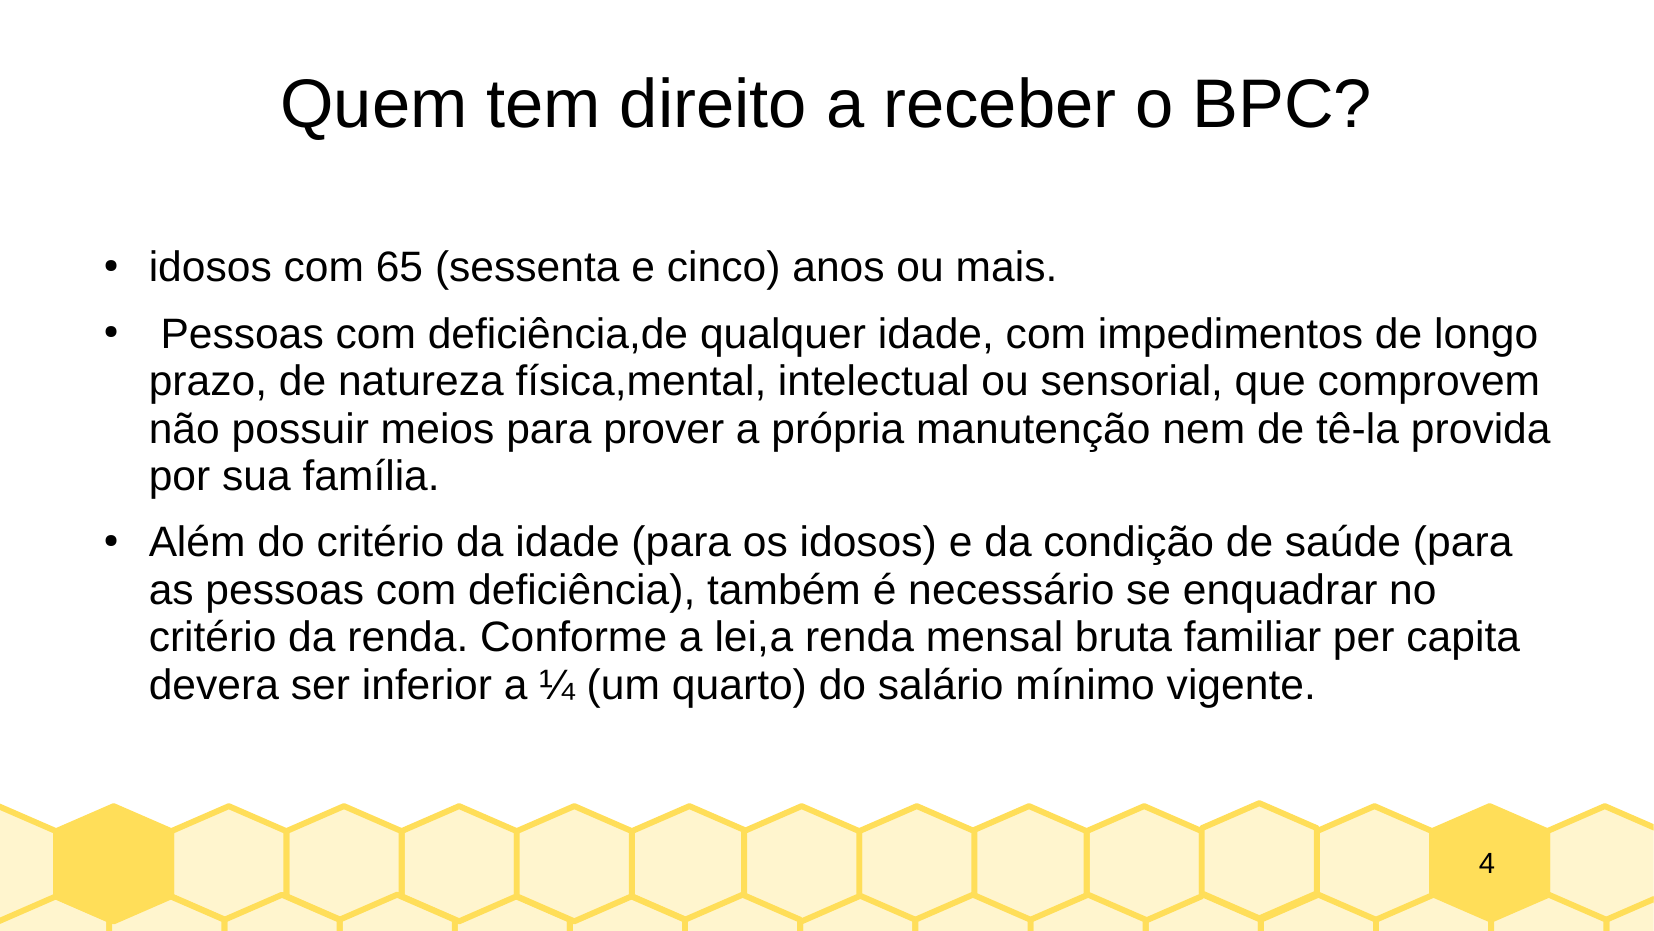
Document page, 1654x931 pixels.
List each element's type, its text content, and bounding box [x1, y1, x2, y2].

title Quem tem direito a receber o BPC? [88, 29, 1565, 177]
list idosos com 65 (sessenta e cinco) anos ou mais. Pessoas com deficiência,de qualquer idade, com impedimentos de longo prazo, de natureza física,mental, intelectual ou sensorial, que comprovem não possuir meios para prover a própria manutenção nem de tê-la provida por sua família. Além do critério da idade (para os idosos) e da condição de saúde (para as pessoas com deficiência), também é necessário se enquadrar no critério da renda. Conforme a lei,a renda mensal bruta familiar per capita devera ser inferior a ¼ (um quarto) do salário mínimo vigente. [88, 177, 1565, 709]
